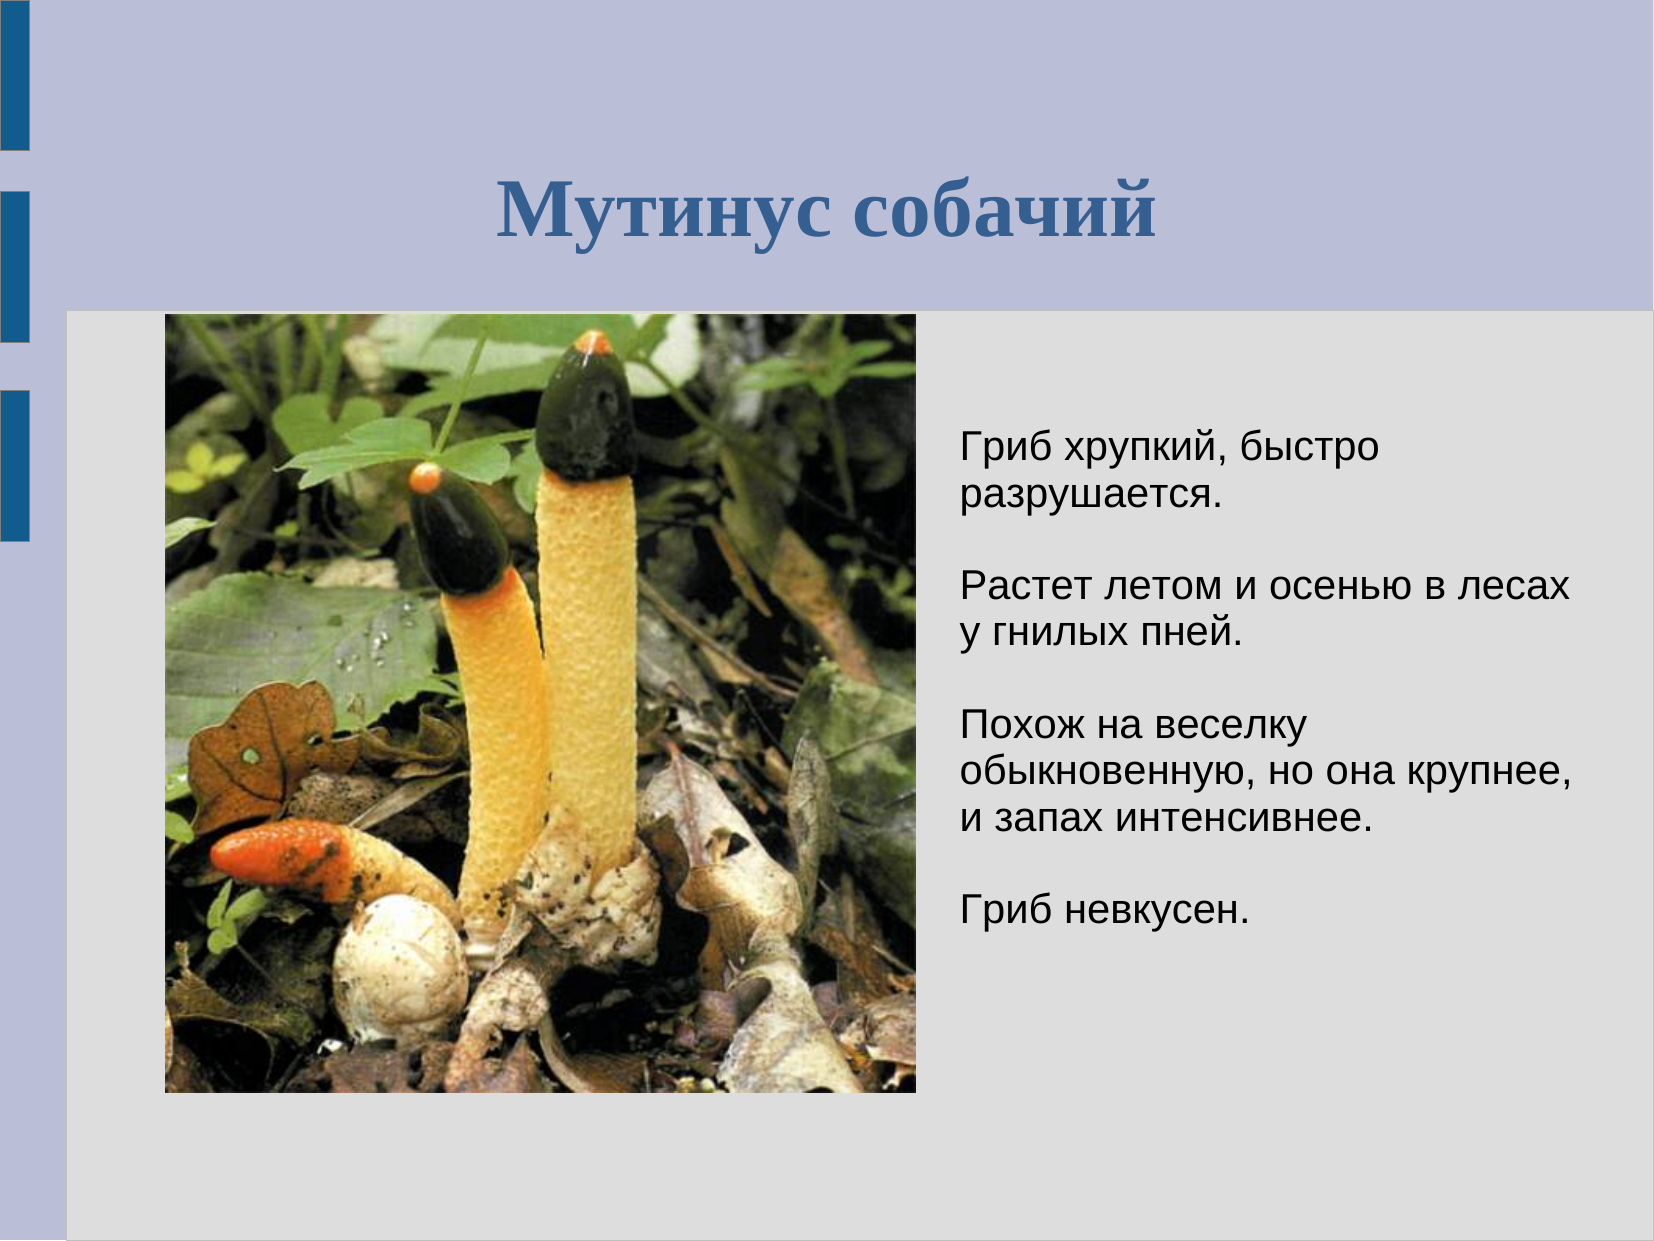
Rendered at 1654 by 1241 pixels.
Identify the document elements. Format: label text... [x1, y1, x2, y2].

title Мутинус собачий [121, 102, 1534, 310]
picture [165, 314, 916, 1093]
text_box Гриб хрупкий, быстро разрушается. Растет летом и осенью в лесах у гнилых пней. Похож на веселку обыкновенную, но она крупнее, и запах интенсивнее. Гриб невкусен. [944, 413, 1595, 925]
